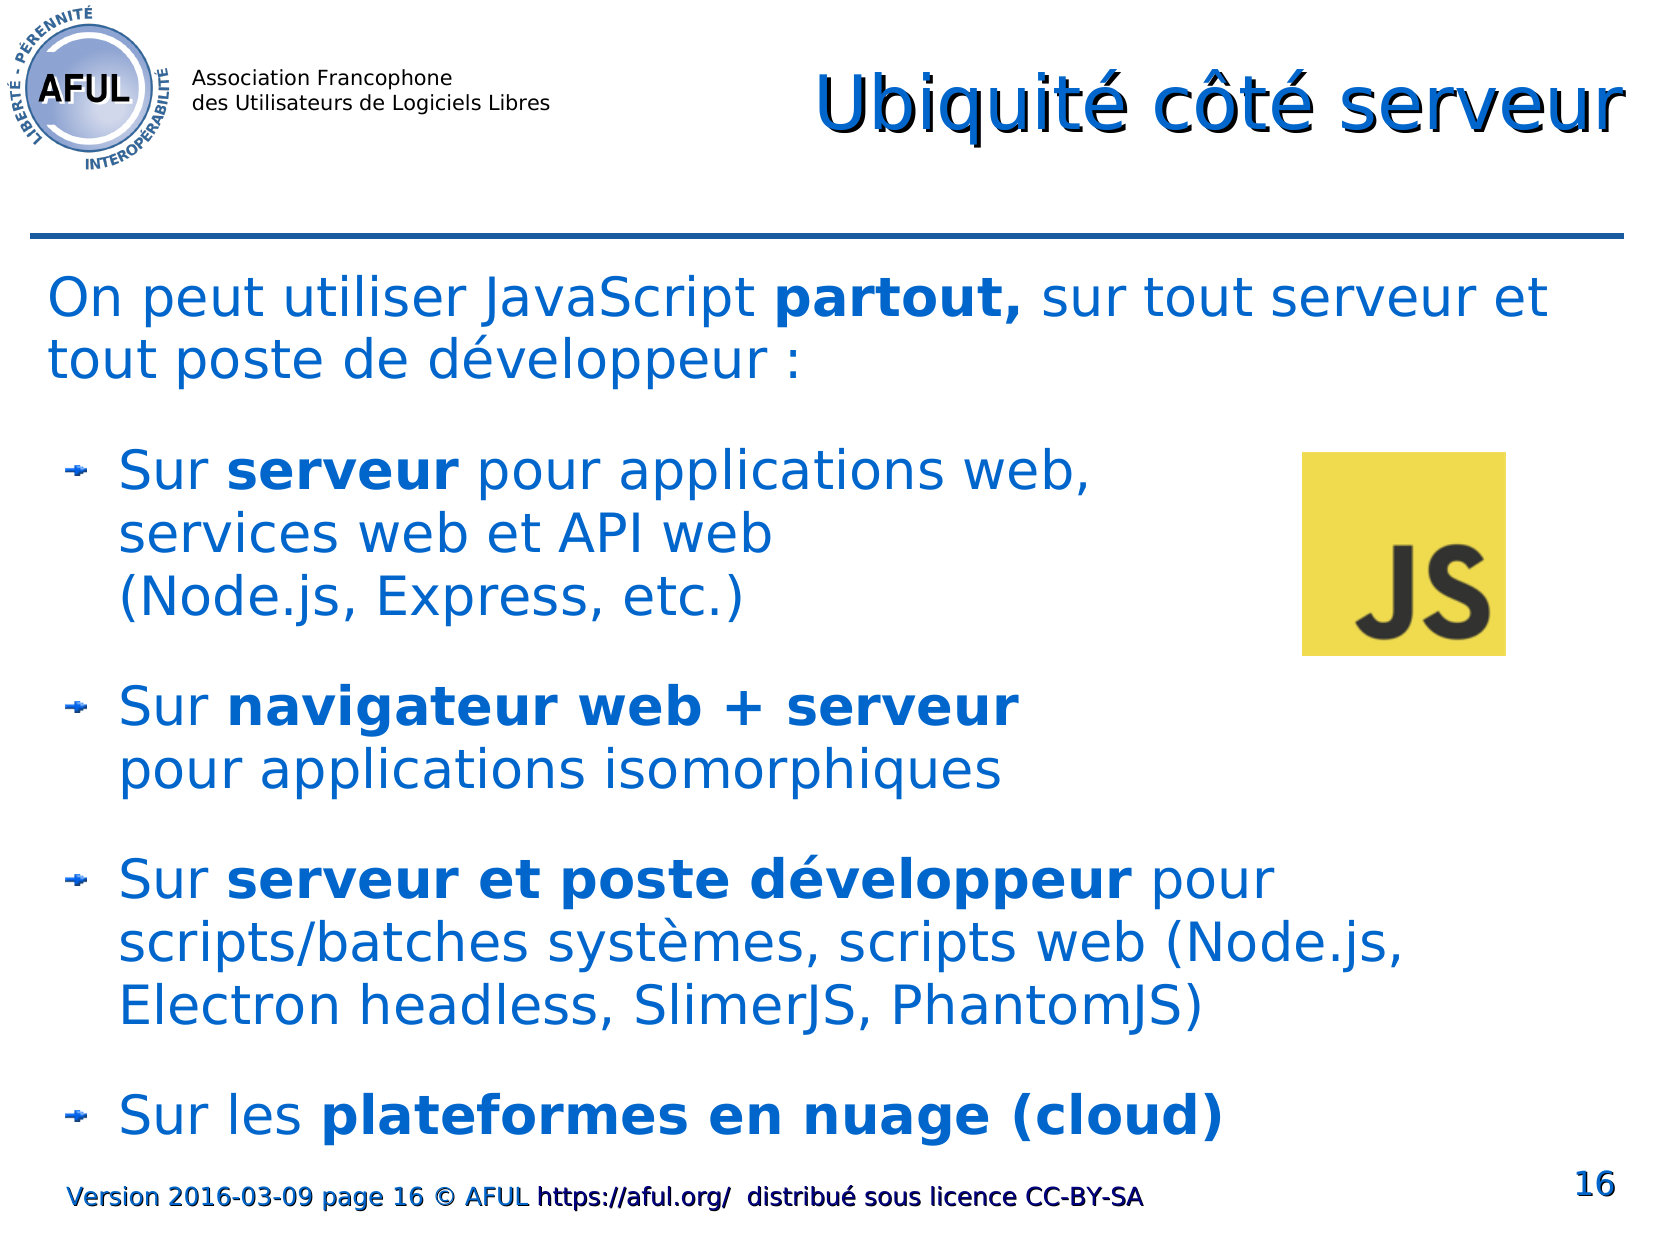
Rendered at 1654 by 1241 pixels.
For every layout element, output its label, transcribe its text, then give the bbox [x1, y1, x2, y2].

picture [0, 0, 178, 178]
picture [1302, 452, 1506, 656]
list On peut utiliser JavaScript partout, sur tout serveur et tout poste de développeur : Sur serveur pour applications web, services web et API web (Node.js, Express, etc.) Sur navigateur web + serveur pour applications isomorphiques Sur serveur et poste développeur pour scripts/batches systèmes, scripts web (Node.js, Electron headless, SlimerJS, PhantomJS) Sur les plateformes en nuage (cloud) [47, 265, 1595, 1211]
title Ubiquité côté serveur [501, 0, 1625, 207]
